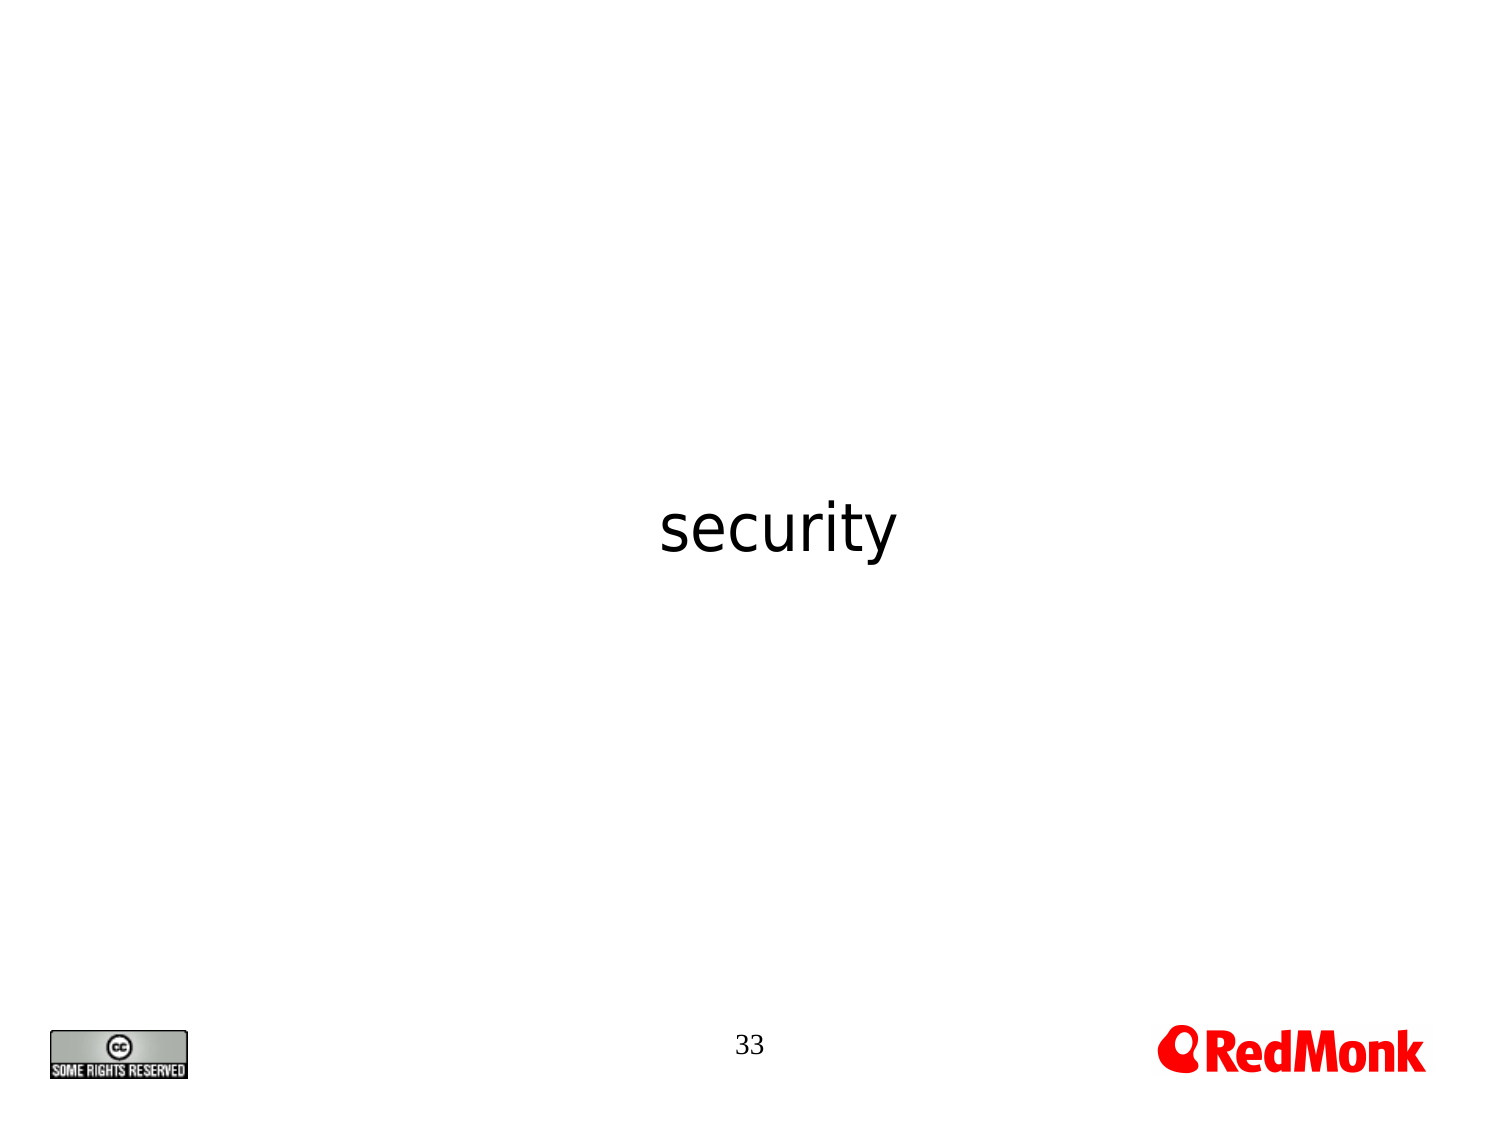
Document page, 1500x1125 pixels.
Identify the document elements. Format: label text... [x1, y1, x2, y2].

text_box security [104, 486, 1455, 928]
picture [1151, 1023, 1433, 1075]
picture [50, 1030, 188, 1079]
